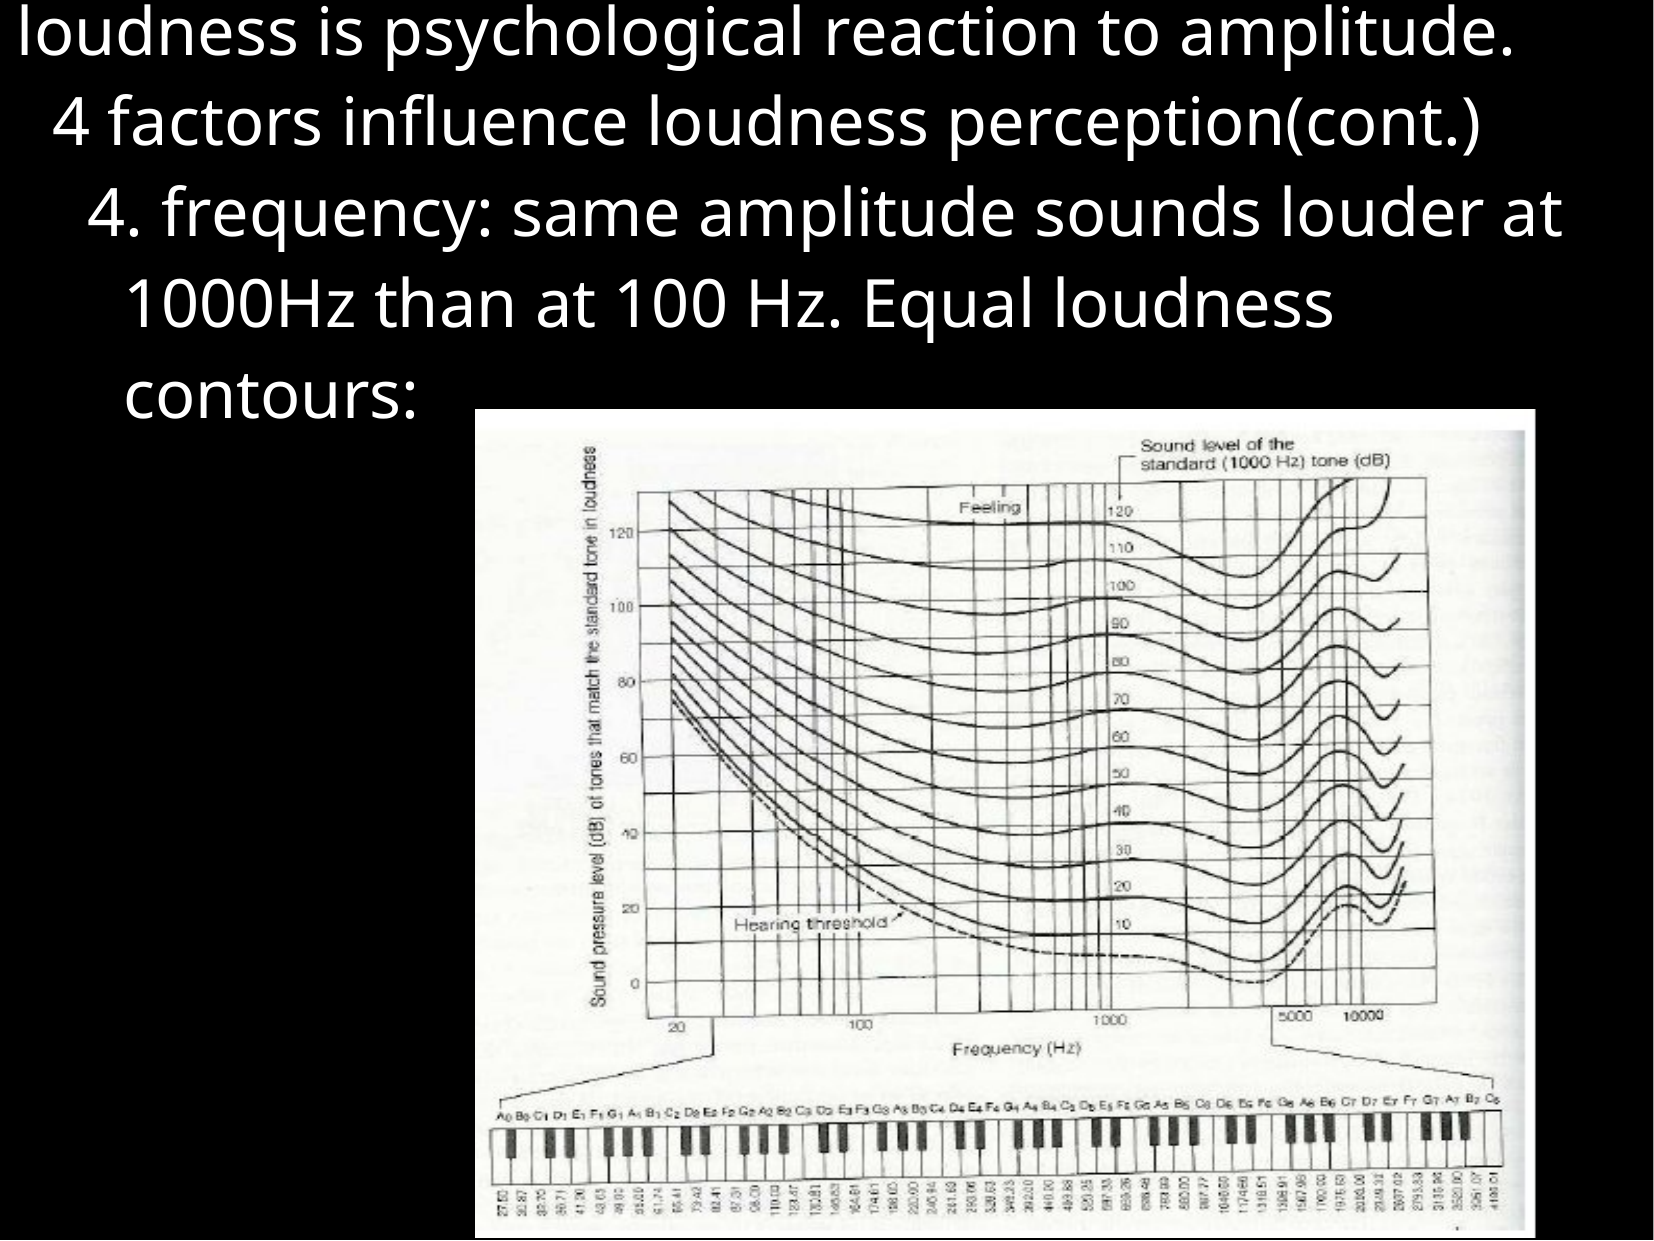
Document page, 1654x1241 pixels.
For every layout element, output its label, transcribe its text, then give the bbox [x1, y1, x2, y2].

picture [475, 409, 1538, 1238]
text_box loudness is psychological reaction to amplitude. 4 factors influence loudness perception(cont.) 4. frequency: same amplitude sounds louder at 1000Hz than at 100 Hz. Equal loudness contours: [2, 0, 1654, 504]
